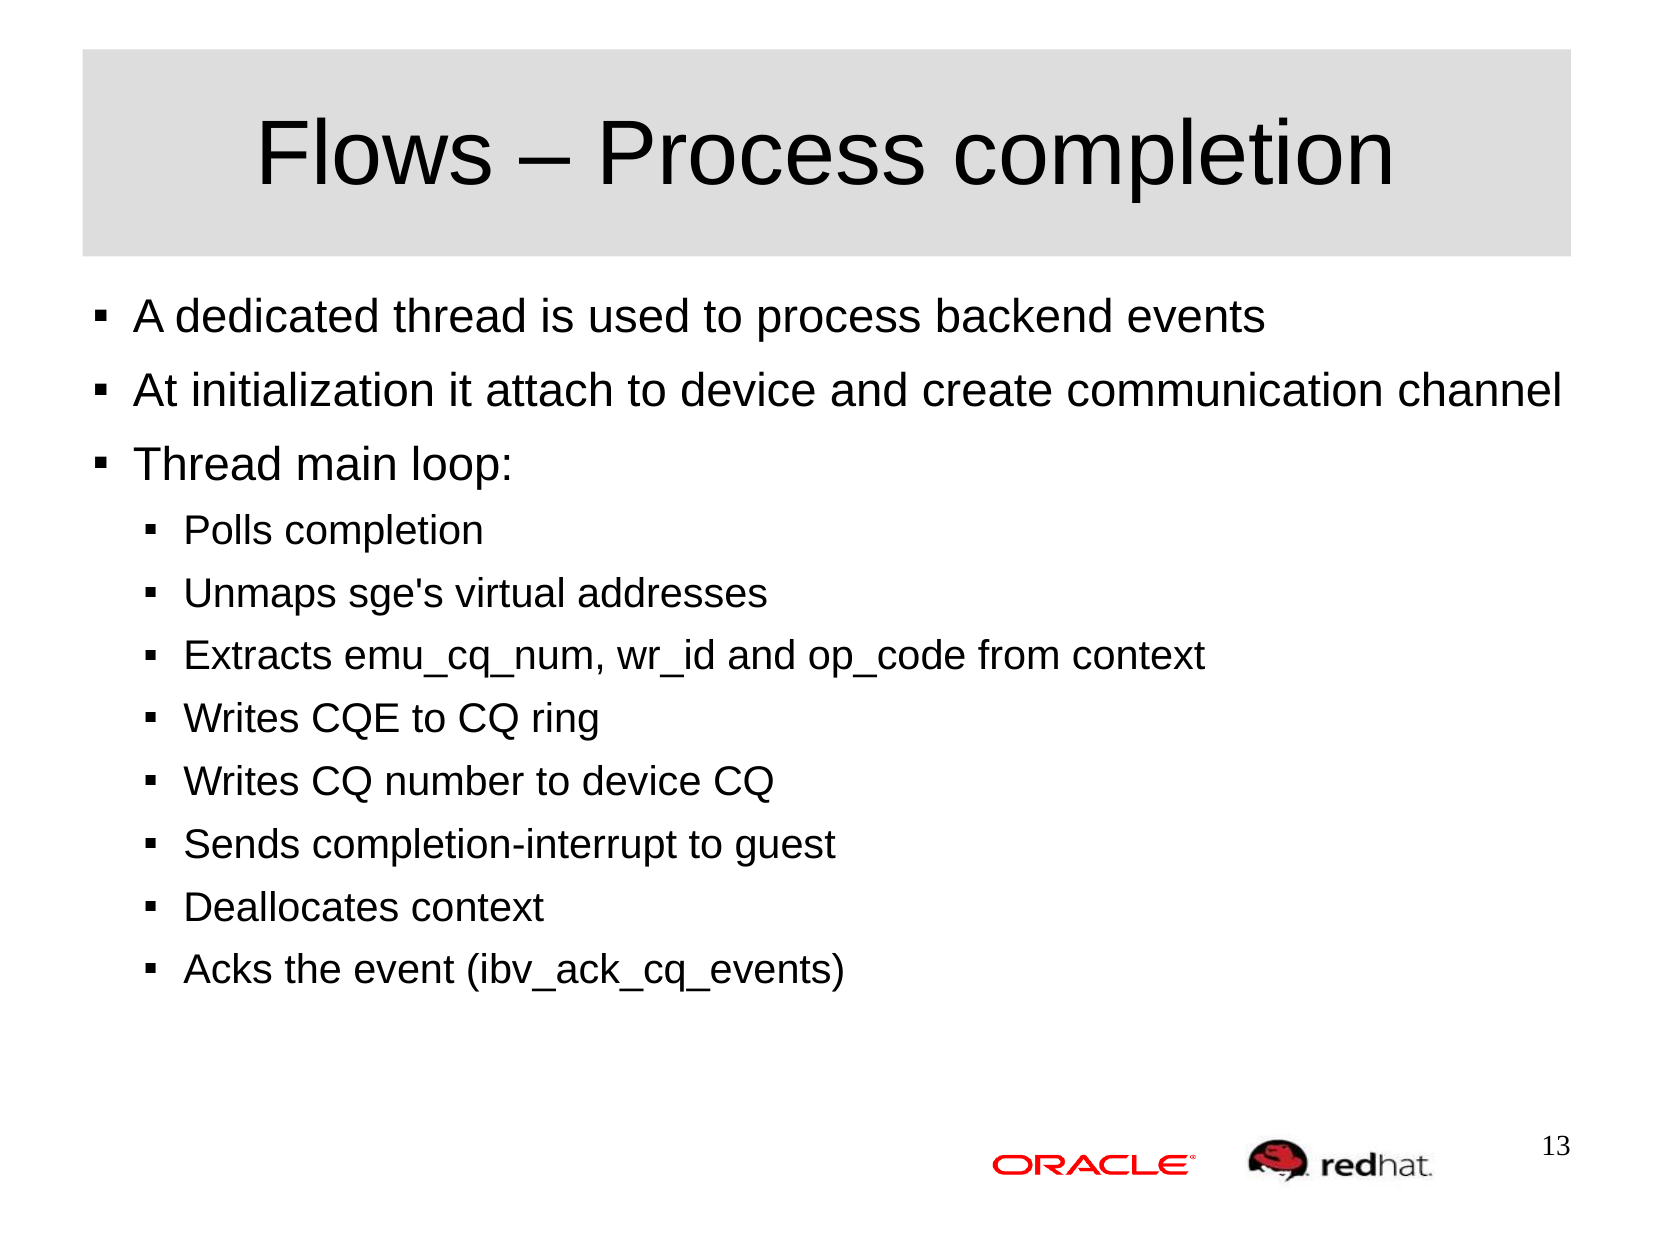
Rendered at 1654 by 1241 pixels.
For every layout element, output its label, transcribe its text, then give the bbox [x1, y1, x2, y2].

picture [975, 1117, 1213, 1212]
picture [1245, 1090, 1435, 1241]
list A dedicated thread is used to process backend events At initialization it attach to device and create communication channel Thread main loop: Polls completion Unmaps sge's virtual addresses Extracts emu_cq_num, wr_id and op_code from context Writes CQE to CQ ring Writes CQ number to device CQ Sends completion-interrupt to guest Deallocates context Acks the event (ibv_ack_cq_events) [82, 290, 1571, 1010]
title Flows – Process completion [82, 49, 1571, 257]
